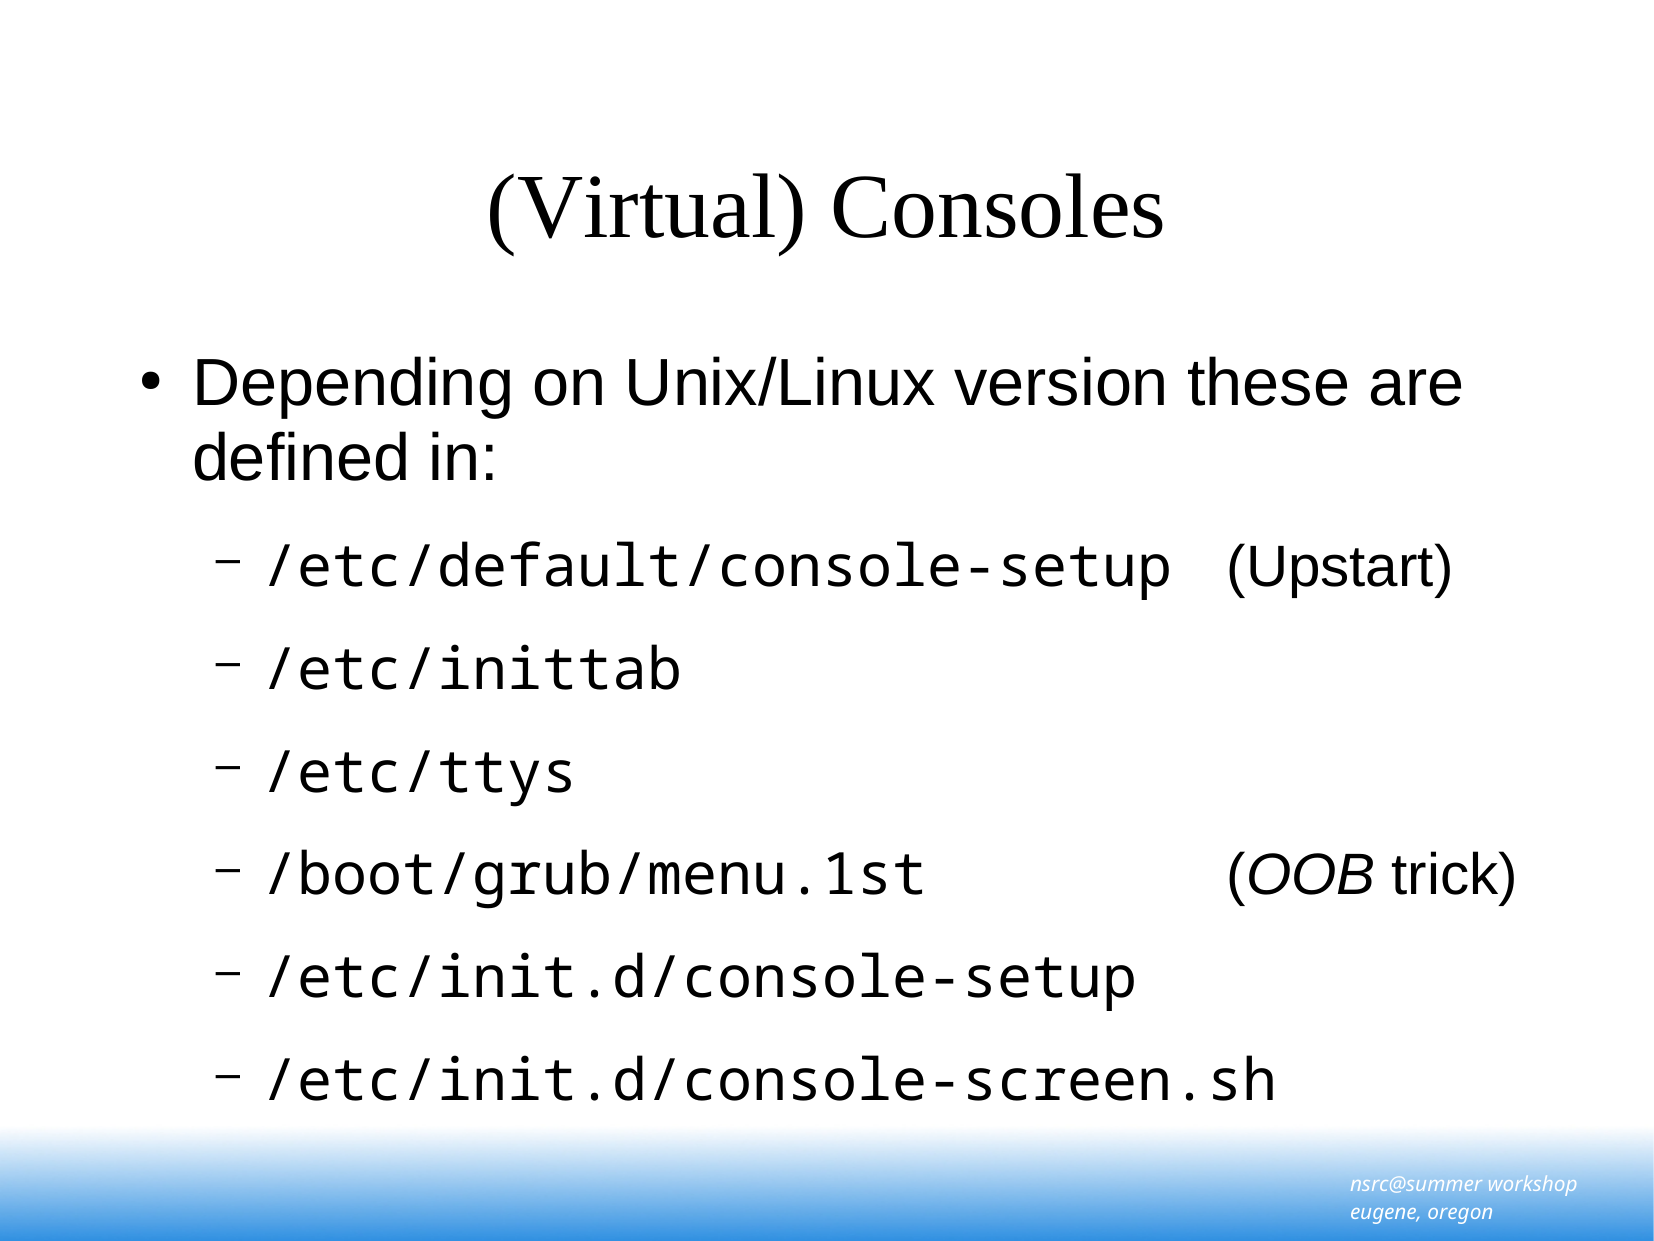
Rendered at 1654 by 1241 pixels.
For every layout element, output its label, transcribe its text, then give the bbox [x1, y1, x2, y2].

picture [0, 1124, 1654, 1241]
title (Virtual) Consoles [121, 102, 1534, 311]
list Depending on Unix/Linux version these are defined in: /etc/default/console-setup (Upstart) /etc/inittab /etc/ttys /boot/grub/menu.1st (OOB trick) /etc/init.d/console-setup /etc/init.d/console-screen.sh [121, 344, 1534, 1135]
